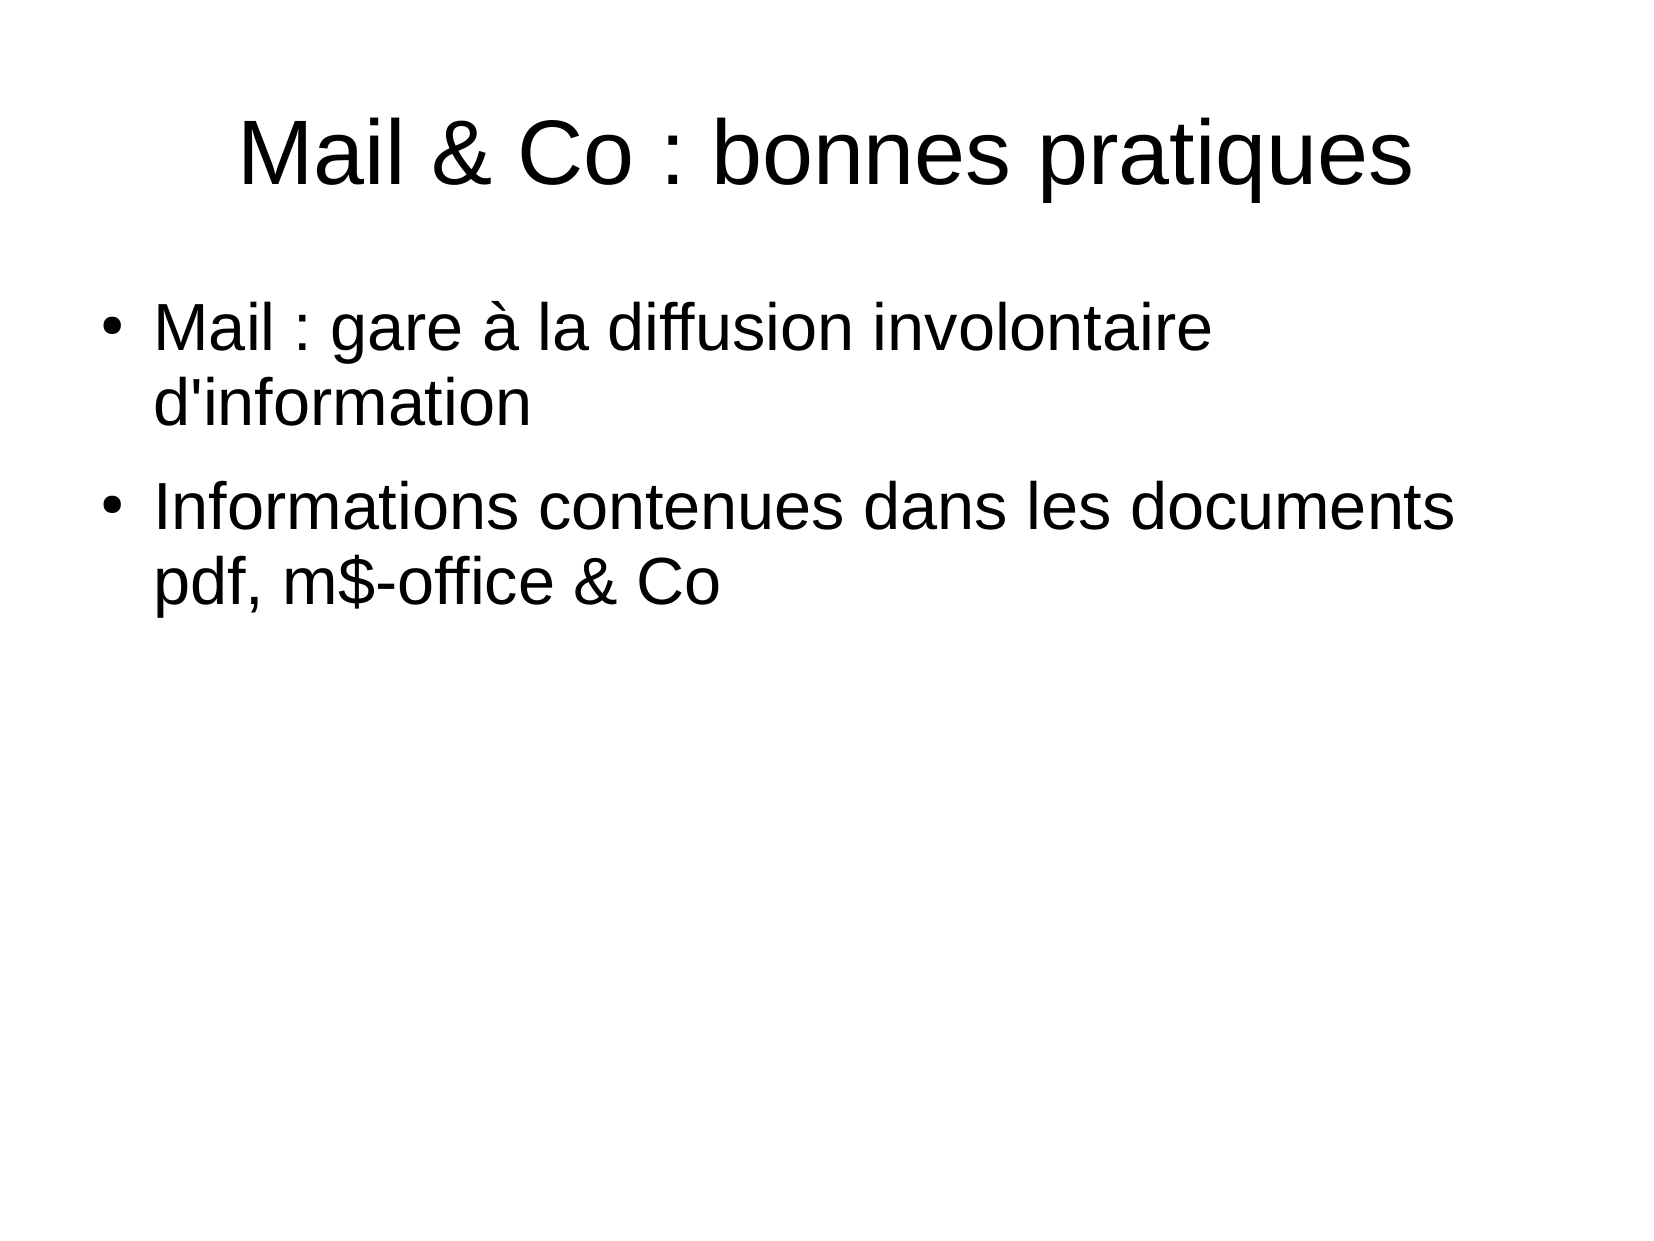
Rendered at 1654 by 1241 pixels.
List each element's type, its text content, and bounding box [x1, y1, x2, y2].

list Mail : gare à la diffusion involontaire d'information Informations contenues dans les documents pdf, m$-office & Co [82, 290, 1571, 1109]
title Mail & Co : bonnes pratiques [82, 49, 1571, 257]
